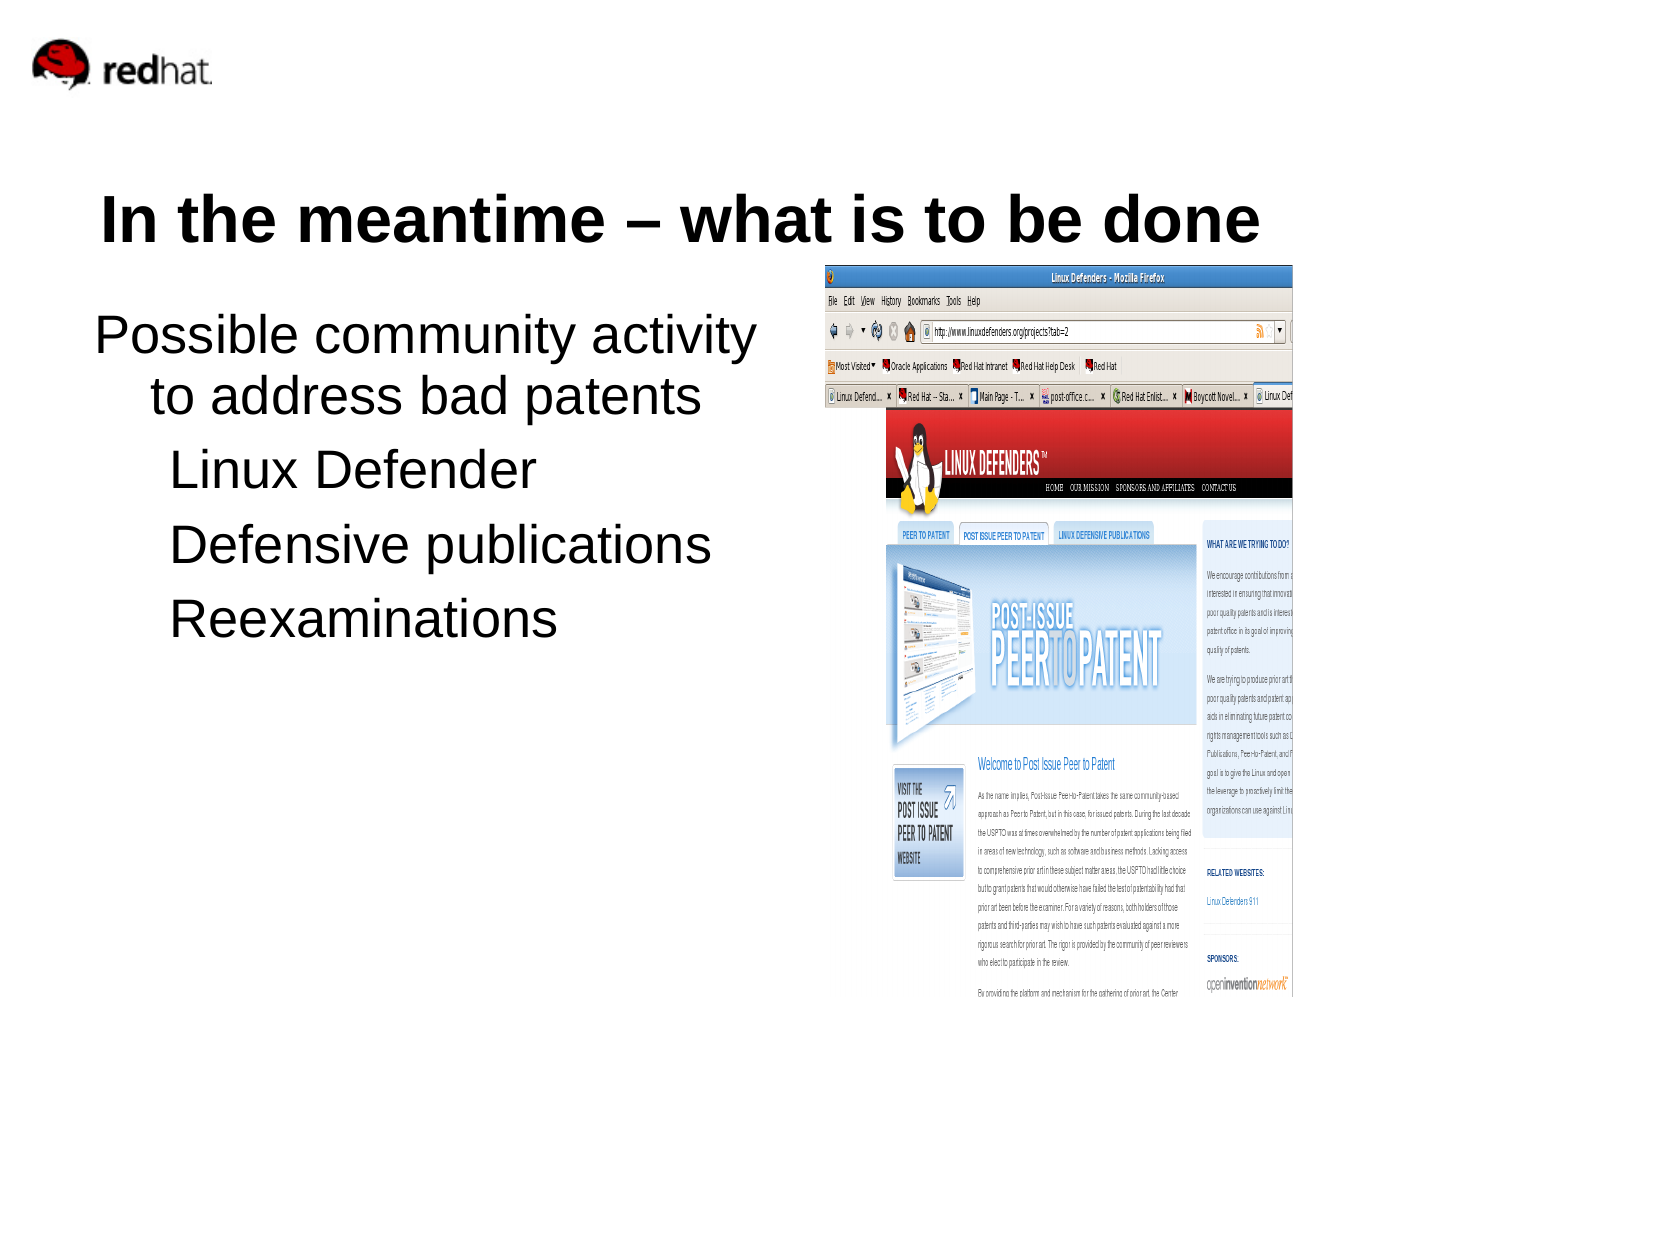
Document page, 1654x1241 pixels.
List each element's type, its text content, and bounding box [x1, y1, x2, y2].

picture [31, 37, 212, 98]
list Possible community activity to address bad patents Linux Defender Defensive publications Reexaminations [94, 304, 781, 1174]
picture [825, 265, 1654, 1241]
title In the meantime – what is to be done [100, 164, 1506, 275]
